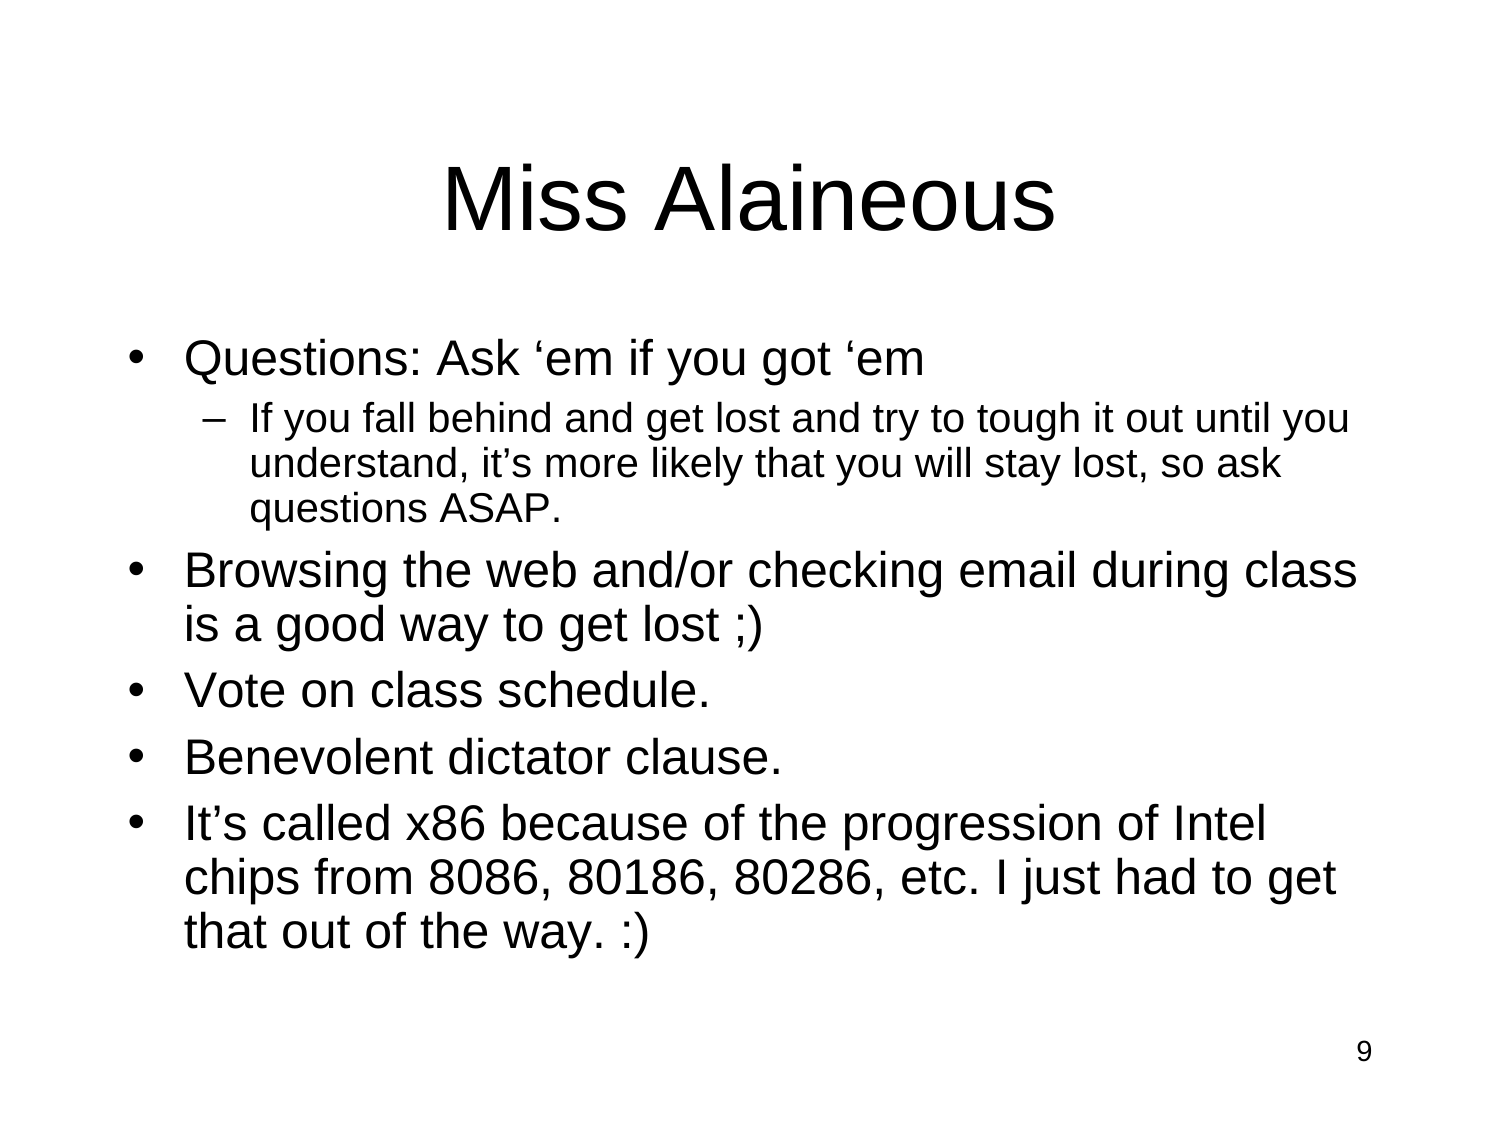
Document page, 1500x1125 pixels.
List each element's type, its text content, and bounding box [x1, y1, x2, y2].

title Miss Alaineous [112, 99, 1388, 288]
list Questions: Ask ‘em if you got ‘em If you fall behind and get lost and try to tough it out until you understand, it’s more likely that you will stay lost, so ask questions ASAP. Browsing the web and/or checking email during class is a good way to get lost ;) Vote on class schedule. Benevolent dictator clause. It’s called x86 because of the progression of Intel chips from 8086, 80186, 80286, etc. I just had to get that out of the way. :) [112, 324, 1388, 1001]
text_box <number> [1074, 1025, 1388, 1101]
